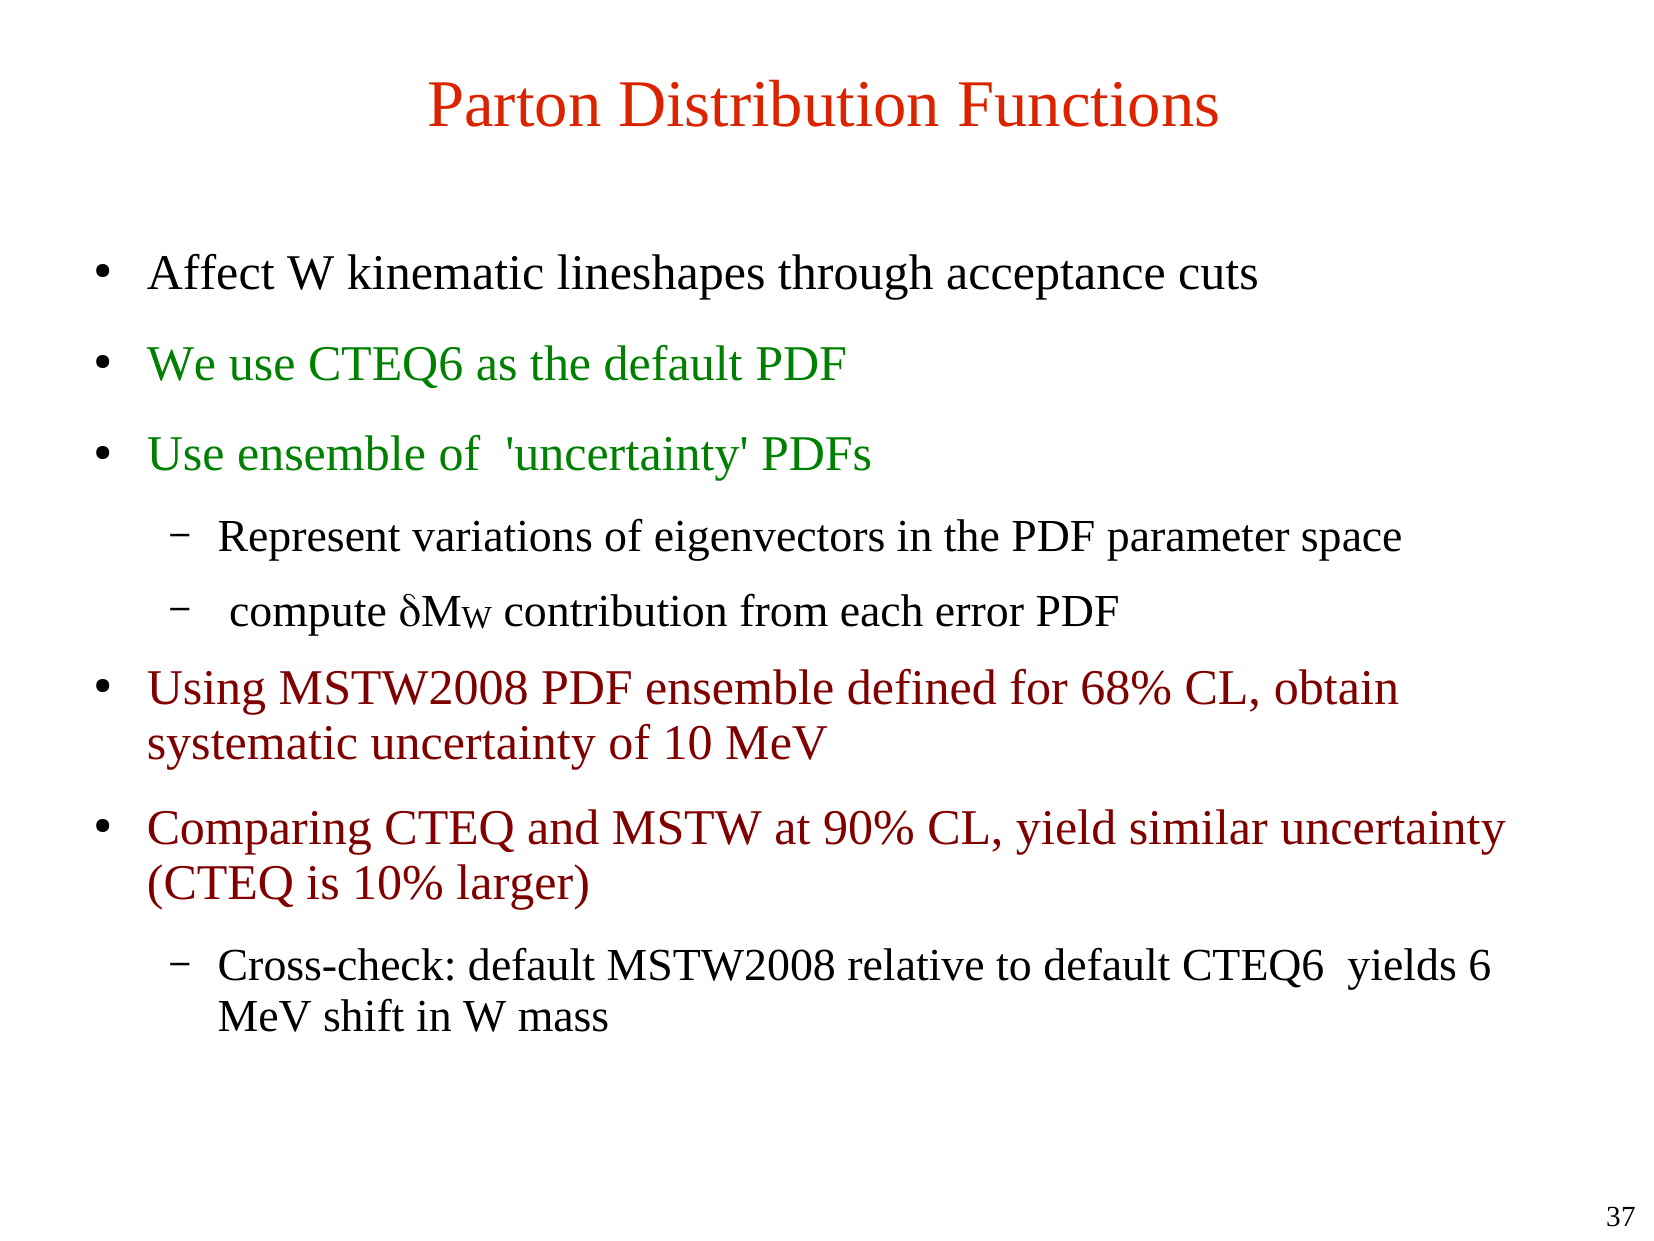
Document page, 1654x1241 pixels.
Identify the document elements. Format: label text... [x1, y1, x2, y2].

list Affect W kinematic lineshapes through acceptance cuts We use CTEQ6 as the default PDF Use ensemble of 'uncertainty' PDFs Represent variations of eigenvectors in the PDF parameter space compute δMW contribution from each error PDF Using MSTW2008 PDF ensemble defined for 68% CL, obtain systematic uncertainty of 10 MeV Comparing CTEQ and MSTW at 90% CL, yield similar uncertainty (CTEQ is 10% larger) Cross-check: default MSTW2008 relative to default CTEQ6 yields 6 MeV shift in W mass [76, 244, 1577, 1053]
title Parton Distribution Functions [286, 43, 1363, 166]
